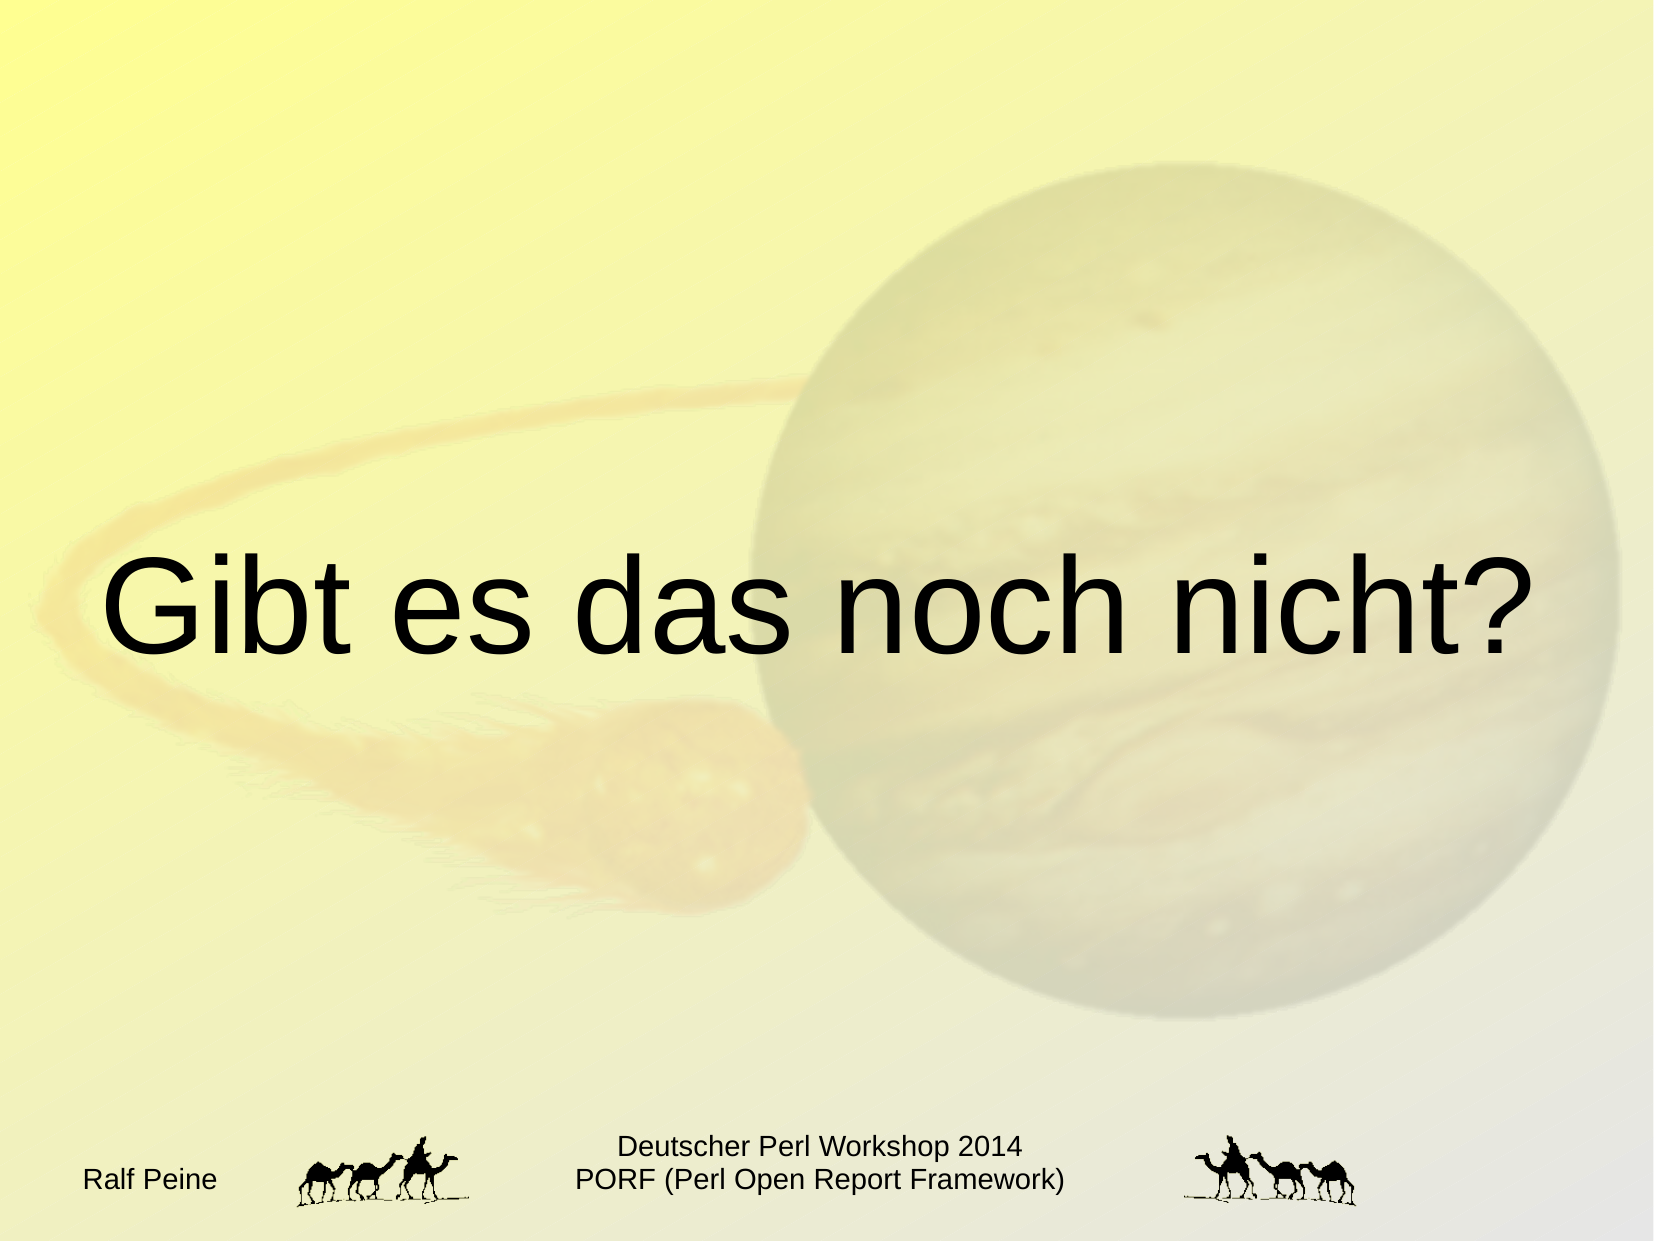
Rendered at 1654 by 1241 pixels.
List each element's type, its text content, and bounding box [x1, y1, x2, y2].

list Gibt es das noch nicht? [99, 529, 1555, 711]
picture [291, 1134, 469, 1214]
picture [1184, 1133, 1362, 1213]
picture [3, 138, 1654, 1054]
